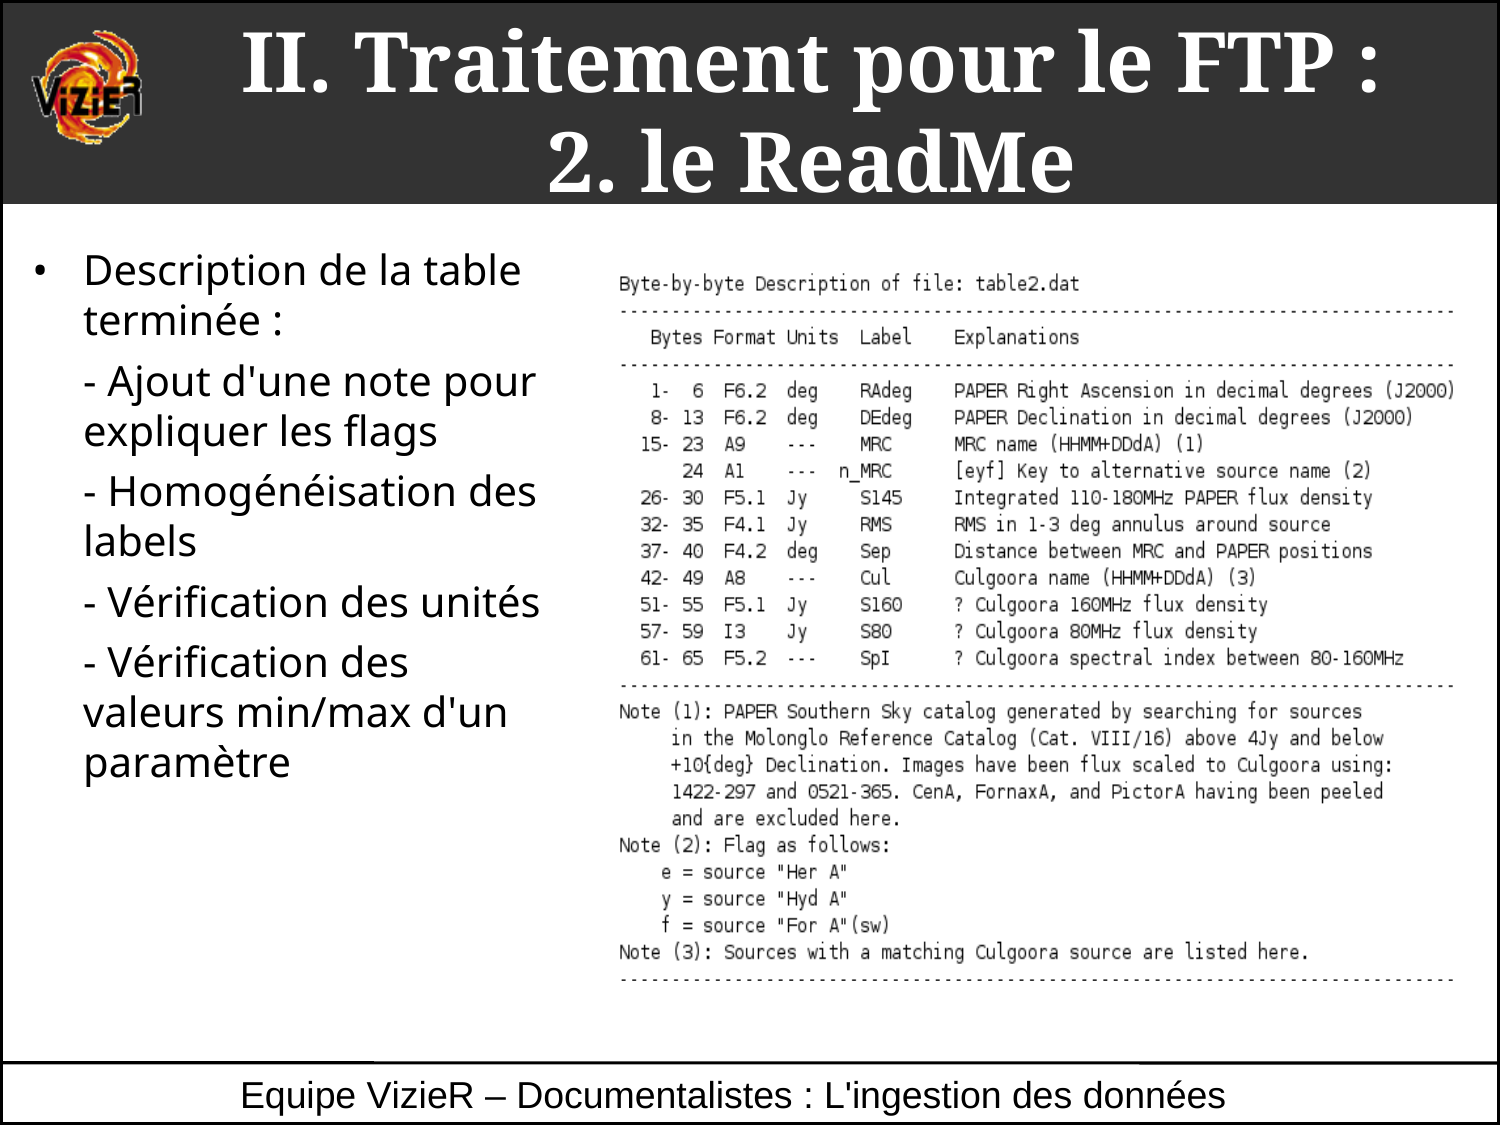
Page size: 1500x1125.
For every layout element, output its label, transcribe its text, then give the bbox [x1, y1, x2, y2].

picture [614, 272, 1466, 981]
title II. Traitement pour le FTP : 2. le ReadMe [147, 1, 1477, 217]
picture [29, 29, 147, 148]
list Description de la table terminée : - Ajout d'une note pour expliquer les flags - Homogénéisation des labels - Vérification des unités - Vérification des valeurs min/max d'un paramètre [17, 236, 567, 1075]
